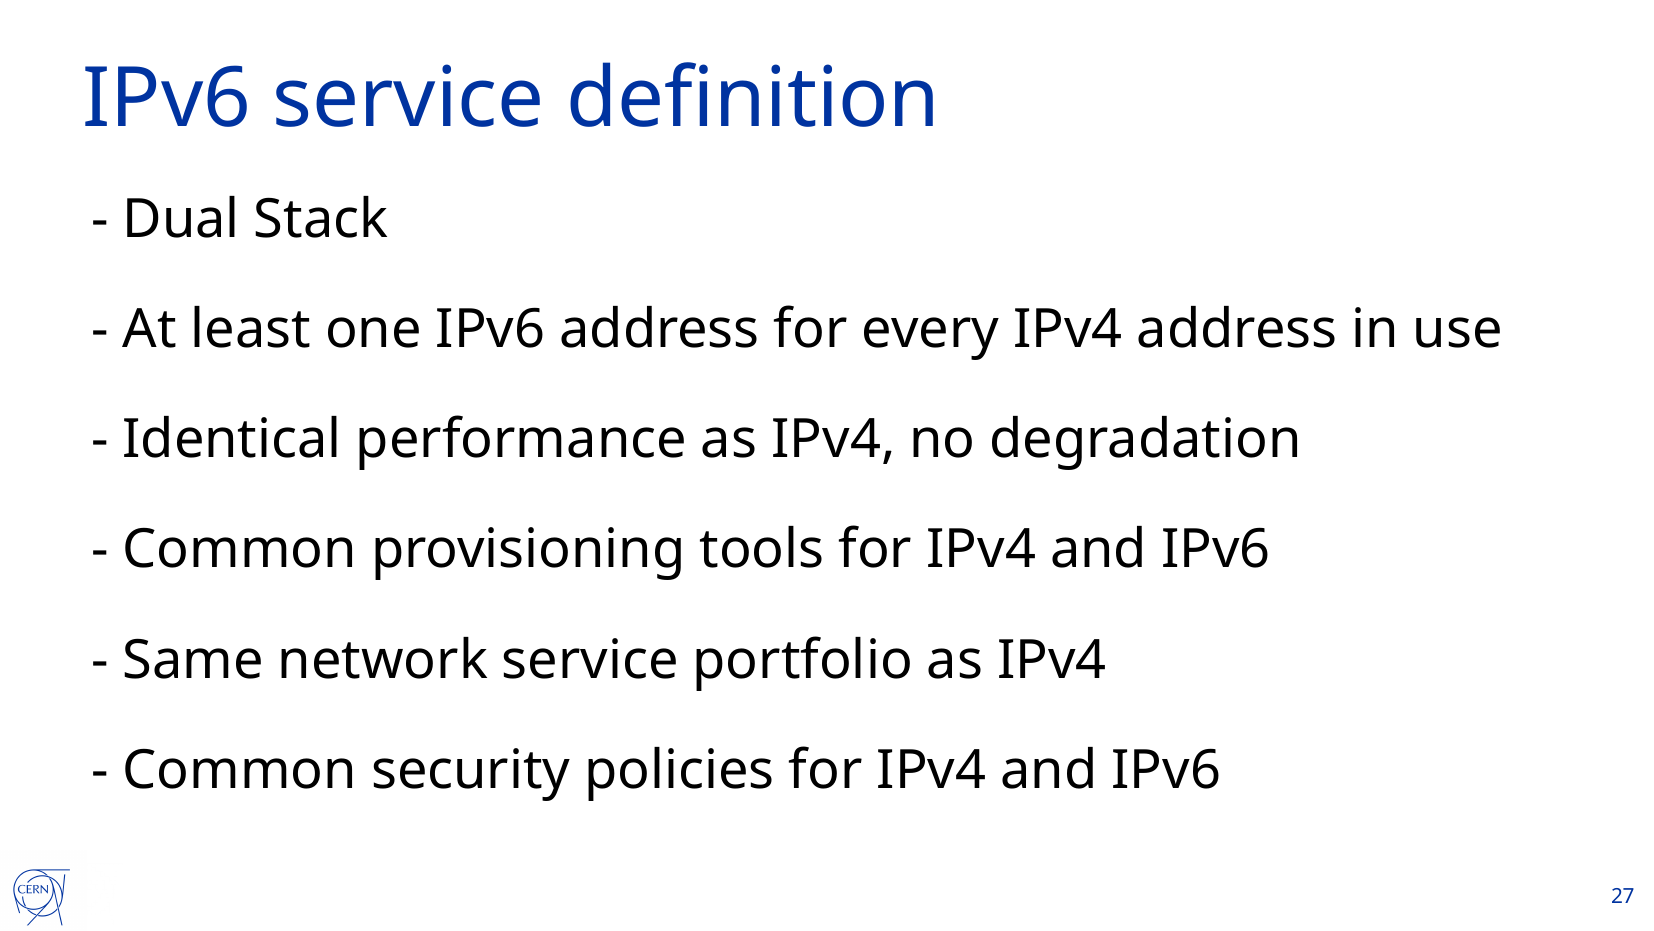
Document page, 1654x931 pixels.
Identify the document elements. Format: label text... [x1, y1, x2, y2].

title IPv6 service definition [82, 37, 1571, 193]
picture [0, 850, 76, 931]
text_box - Dual Stack - At least one IPv6 address for every IPv4 address in use - Identical performance as IPv4, no degradation - Common provisioning tools for IPv4 and IPv6 - Same network service portfolio as IPv4 - Common security policies for IPv4 and IPv6 [76, 172, 1601, 931]
